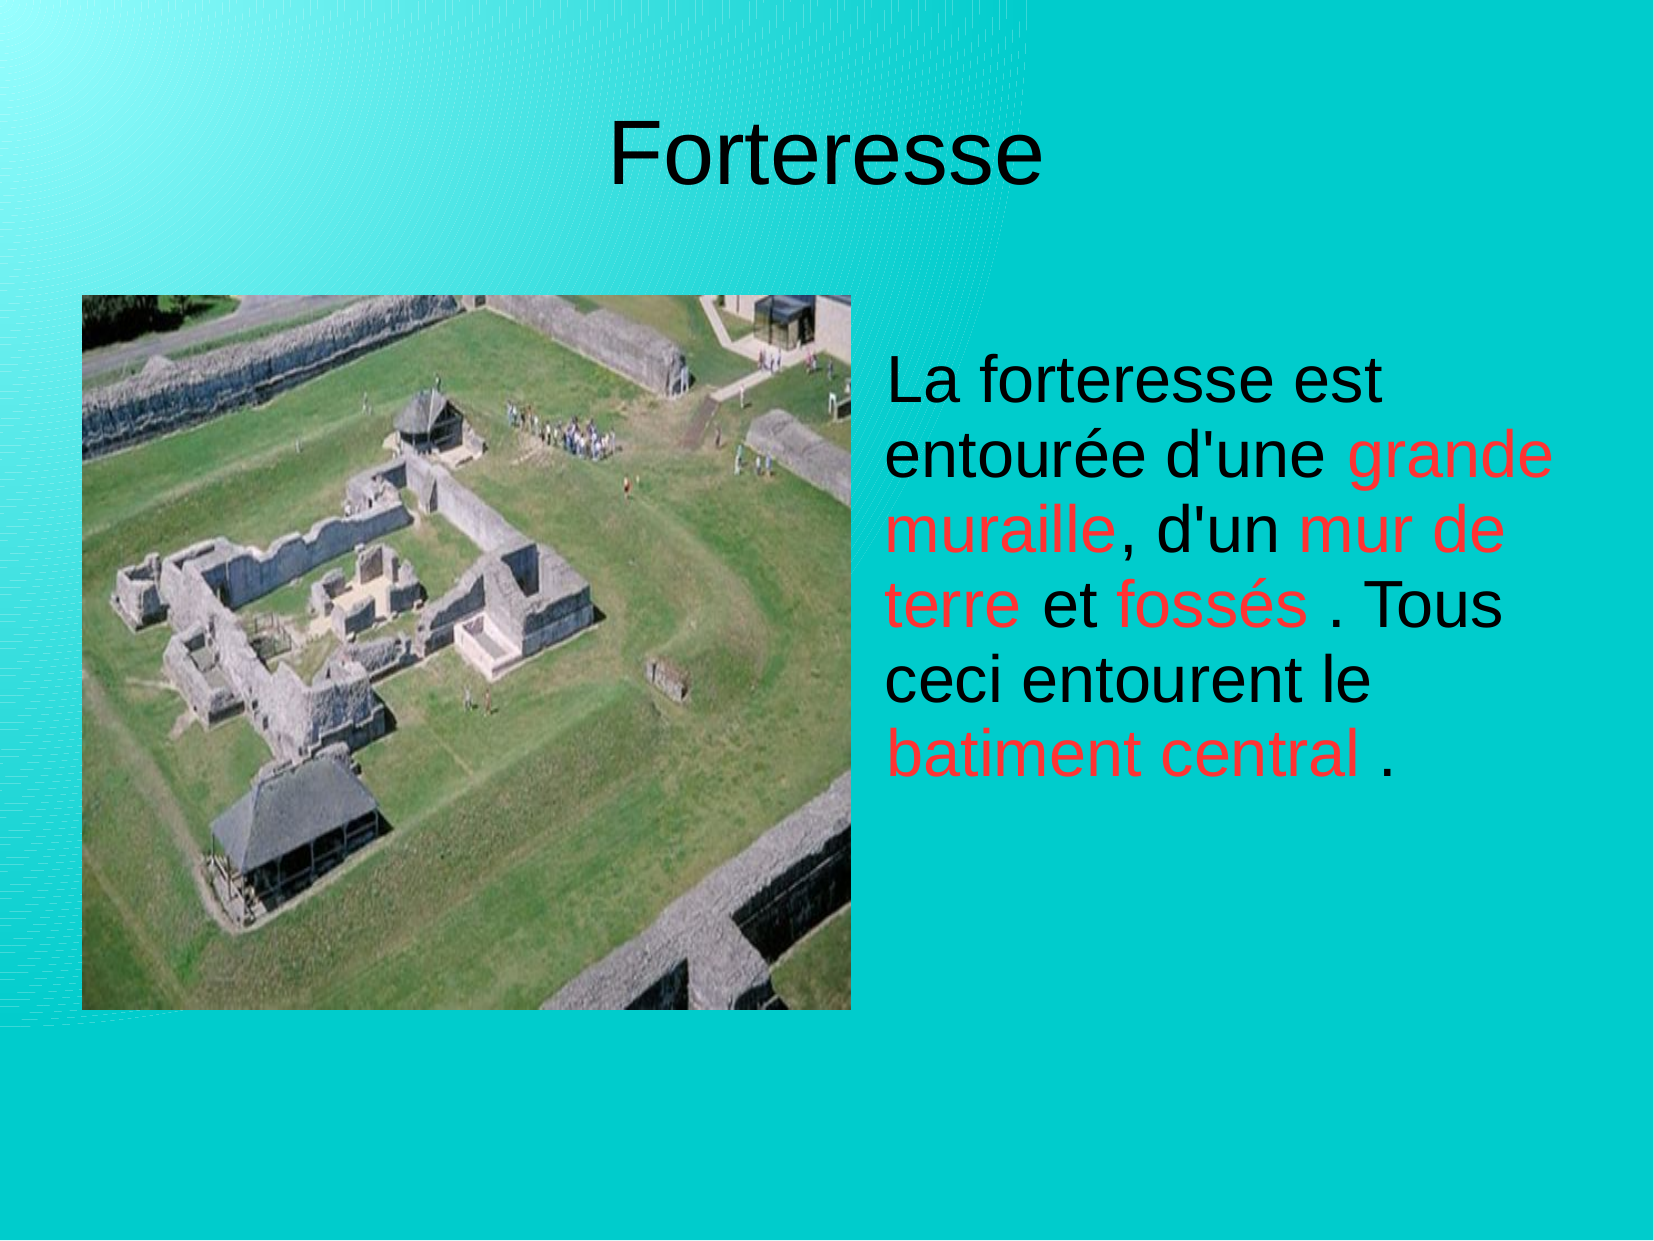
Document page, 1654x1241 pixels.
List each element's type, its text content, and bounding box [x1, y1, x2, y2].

picture [82, 295, 851, 1010]
title Forteresse [82, 49, 1571, 257]
list La forteresse est entourée d'une grande muraille, d'un mur de terre et fossés . Tous ceci entourent le batiment central . [94, 342, 1583, 1062]
